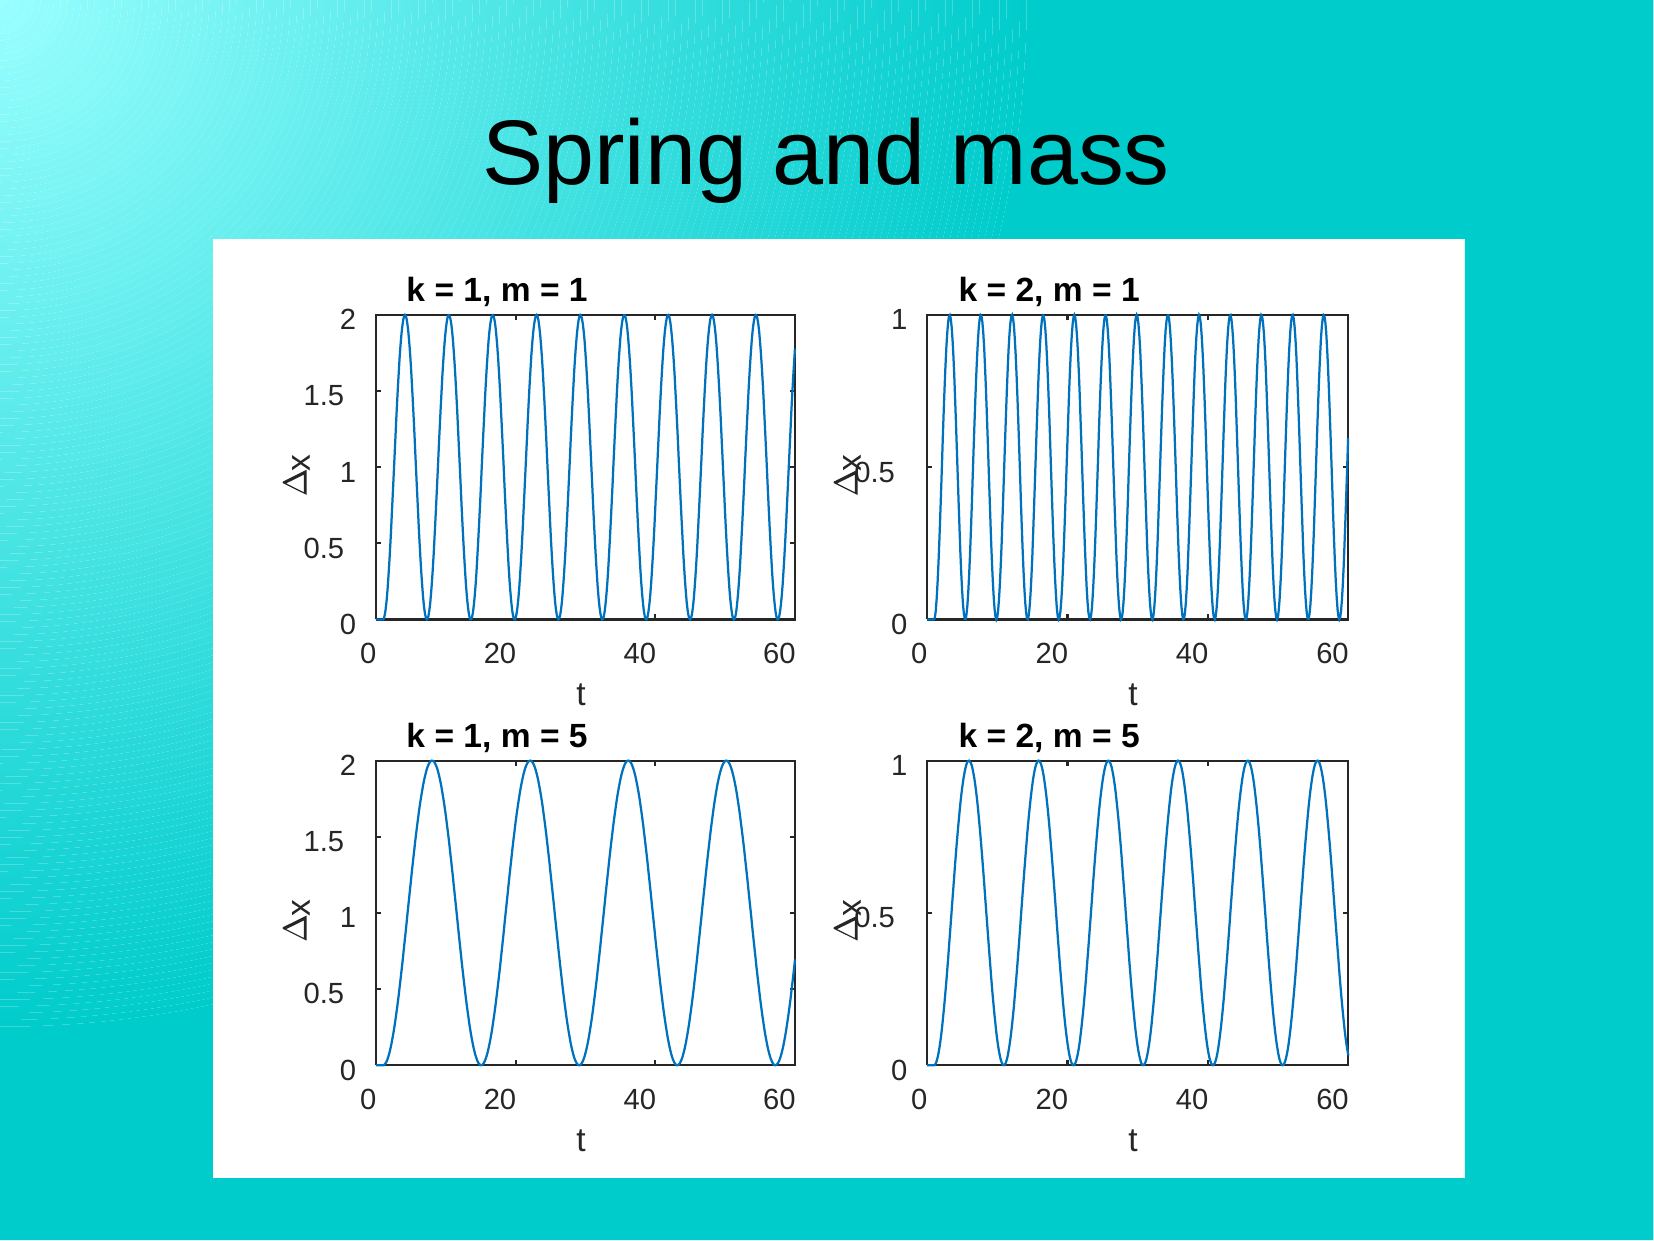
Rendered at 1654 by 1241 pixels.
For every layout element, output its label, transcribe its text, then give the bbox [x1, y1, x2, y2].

title Spring and mass [82, 49, 1571, 257]
picture [212, 238, 1465, 1178]
